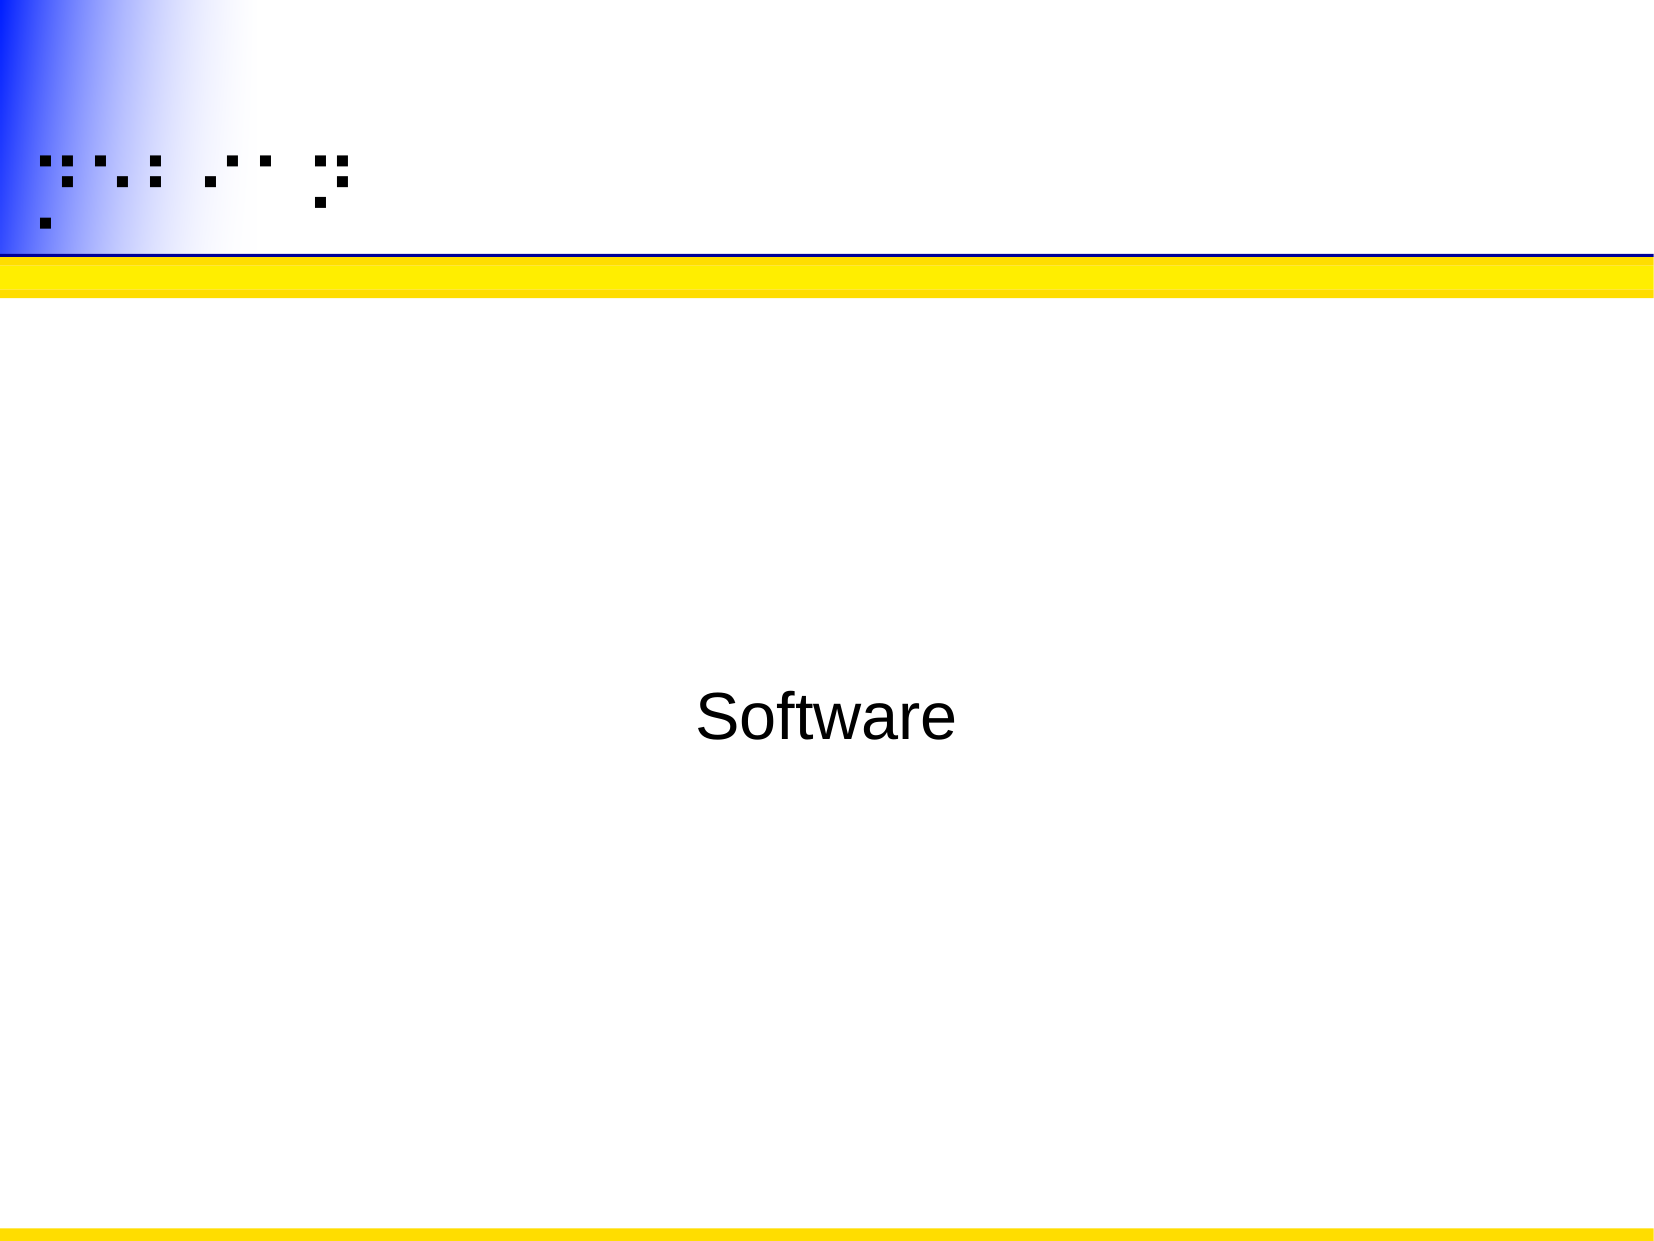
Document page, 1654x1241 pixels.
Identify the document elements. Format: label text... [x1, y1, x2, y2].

subtitle Software [82, 307, 1571, 1126]
